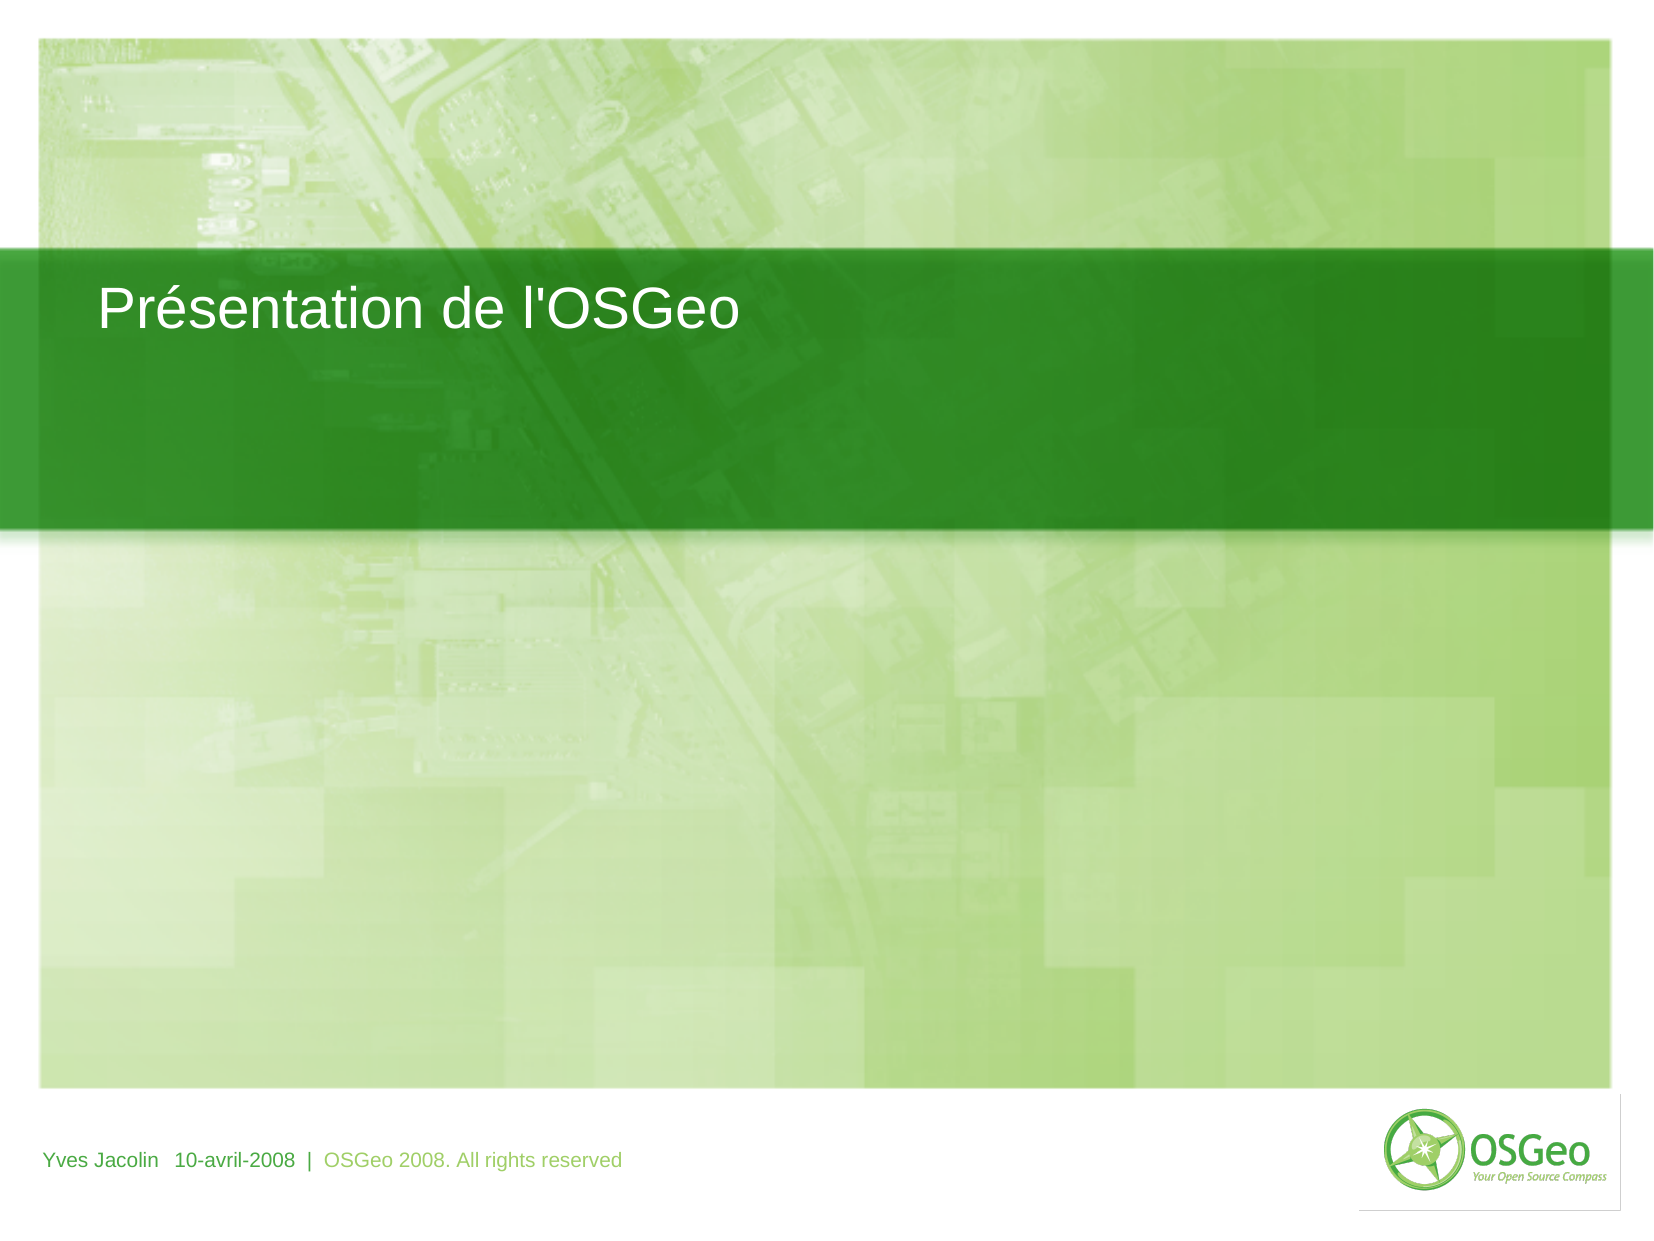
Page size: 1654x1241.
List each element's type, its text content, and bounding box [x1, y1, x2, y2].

picture [0, 1, 1654, 1241]
text_box Présentation de l'OSGeo [82, 268, 1530, 476]
